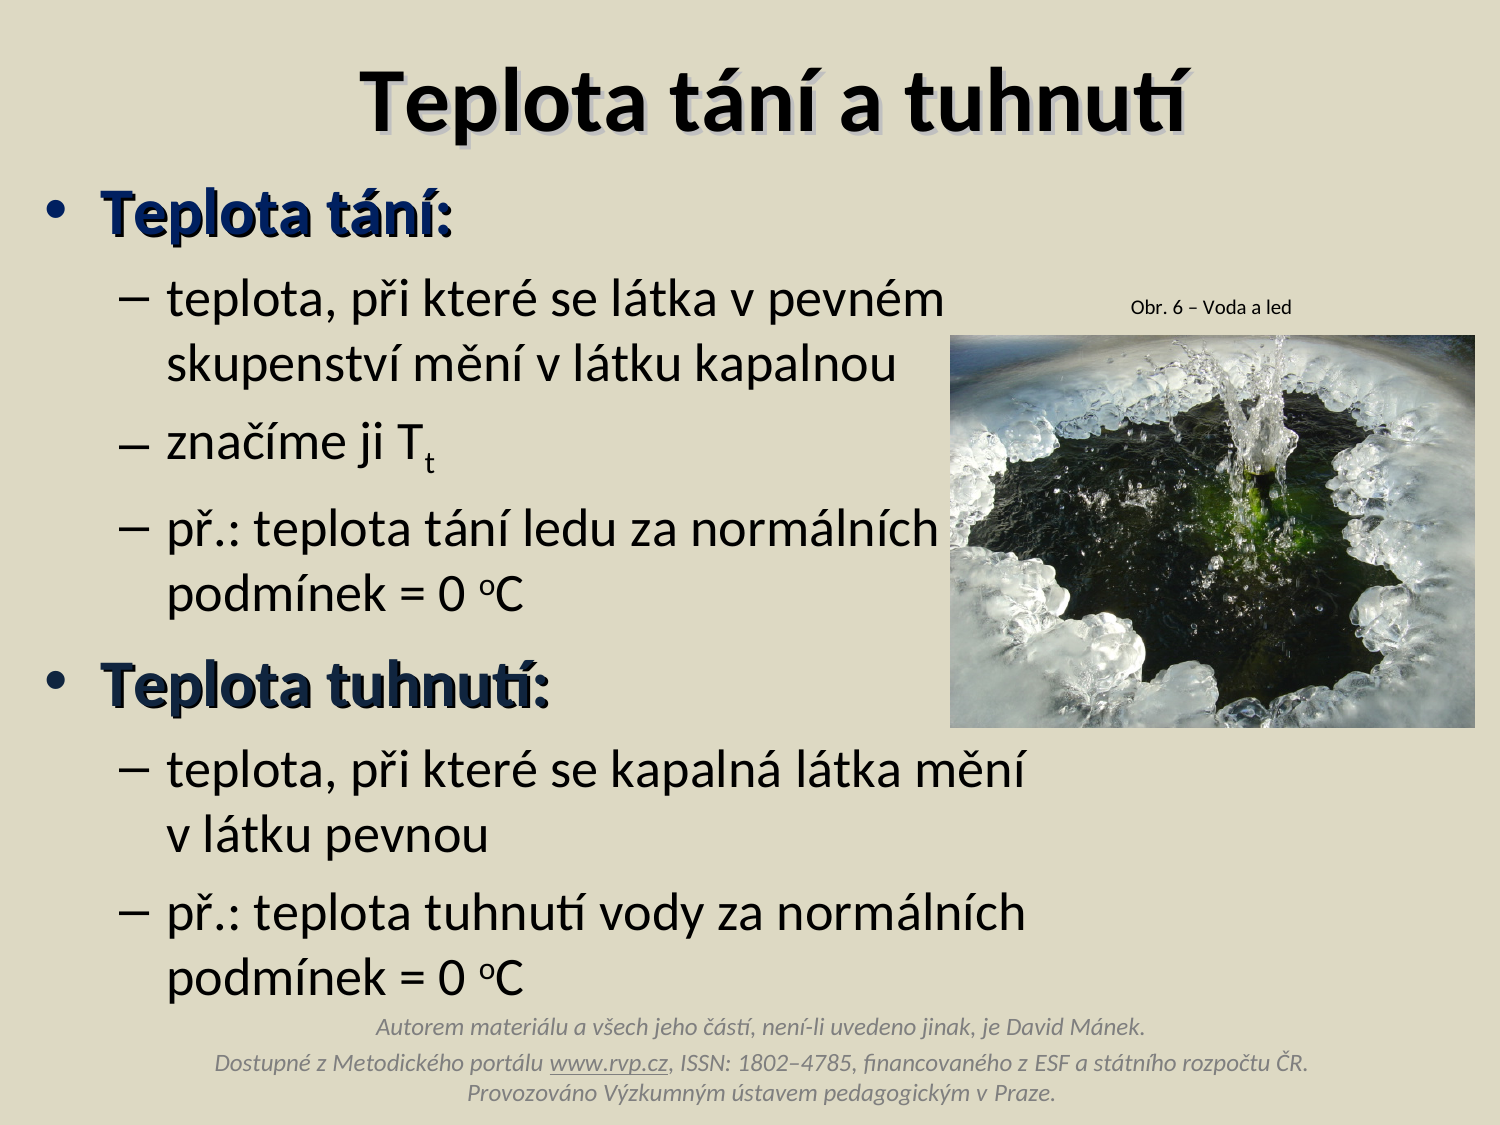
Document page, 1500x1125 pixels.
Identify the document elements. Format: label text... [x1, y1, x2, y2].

text_box Autorem materiálu a všech jeho částí, není-li uvedeno jinak, je David Mánek. Dostupné z Metodického portálu www.rvp.cz, ISSN: 1802–4785, financovaného z ESF a státního rozpočtu ČR. Provozováno Výzkumným ústavem pedagogickým v Praze. [159, 1003, 1365, 1094]
text_box Obr. 6 – Voda a led [1116, 285, 1317, 327]
title Teplota tání a tuhnutí [301, 19, 1247, 171]
list Teplota tání: teplota, při které se látka v pevném skupenství mění v látku kapalnou značíme ji Tt př.: teplota tání ledu za normálních podmínek = 0 oC Teplota tuhnutí: teplota, při které se kapalná látka mění v látku pevnou př.: teplota tuhnutí vody za normálních podmínek = 0 oC [29, 160, 1117, 1014]
picture [950, 335, 1475, 728]
